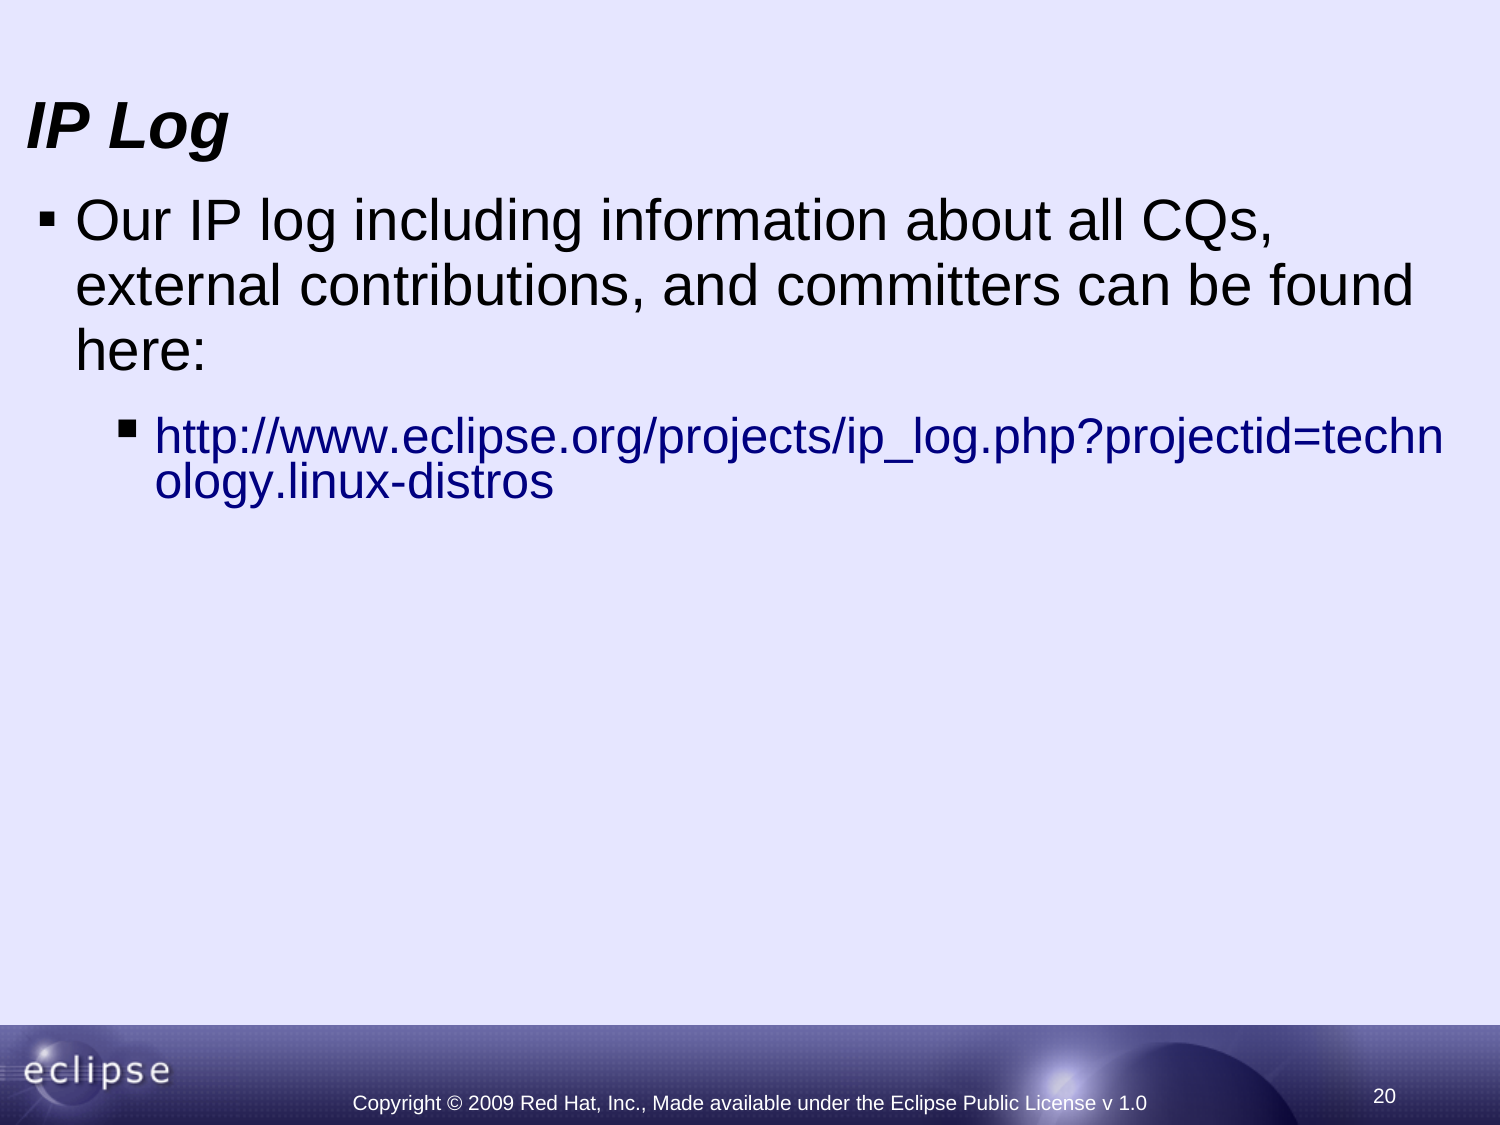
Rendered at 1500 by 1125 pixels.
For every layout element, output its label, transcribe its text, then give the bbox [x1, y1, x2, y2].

title IP Log [26, 84, 1474, 172]
picture [0, 1025, 1500, 1125]
list Our IP log including information about all CQs, external contributions, and committers can be found here: http://www.eclipse.org/projects/ip_log.php?projectid=technology.linux-distros [37, 187, 1463, 1021]
